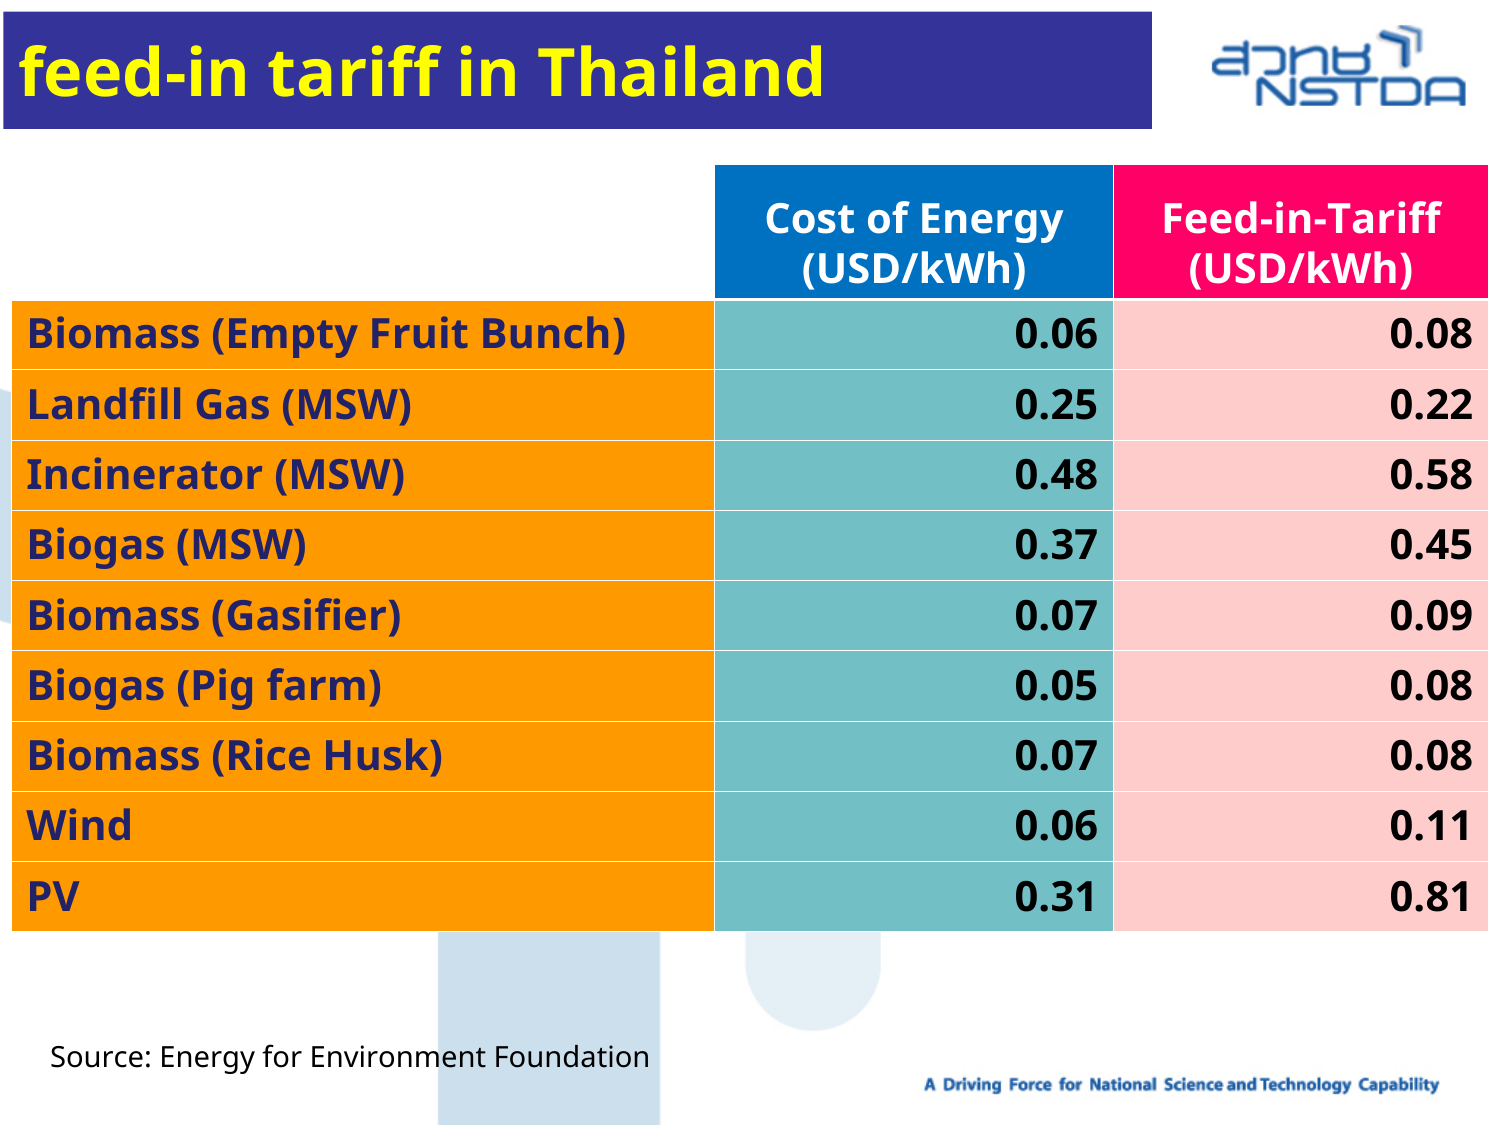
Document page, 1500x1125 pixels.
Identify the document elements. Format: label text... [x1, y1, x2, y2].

table_cell 0.37 [715, 511, 1113, 580]
table_cell Incinerator (MSW) [12, 441, 714, 510]
table_cell Landfill Gas (MSW) [12, 370, 714, 440]
table_cell 0.05 [715, 651, 1113, 721]
table_cell Biomass (Rice Husk) [12, 722, 714, 791]
table_cell 0.48 [715, 441, 1113, 510]
table_cell PV [12, 862, 714, 931]
table_cell 0.11 [1114, 792, 1488, 861]
table_cell Wind [12, 792, 714, 861]
table_cell 0.07 [715, 722, 1113, 791]
table_cell 0.45 [1114, 511, 1488, 580]
table_cell 0.81 [1114, 862, 1488, 931]
table_cell Biogas (Pig farm) [12, 651, 714, 721]
table_header Feed-in-Tariff (USD/kWh) [1114, 165, 1488, 298]
table_cell 0.06 [715, 301, 1113, 369]
table_cell 0.58 [1114, 441, 1488, 510]
table_header Cost of Energy (USD/kWh) [715, 165, 1113, 298]
text_box Source: Energy for Environment Foundation [35, 996, 1372, 1082]
table_cell Biomass (Empty Fruit Bunch) [12, 301, 714, 369]
table_header [12, 165, 714, 298]
table_cell 0.09 [1114, 581, 1488, 650]
picture [0, 0, 1500, 1125]
table_cell 0.25 [715, 370, 1113, 440]
table_cell 0.31 [715, 862, 1113, 931]
table_cell 0.08 [1114, 722, 1488, 791]
table_cell 0.08 [1114, 301, 1488, 369]
table_cell 0.07 [715, 581, 1113, 650]
table_cell 0.22 [1114, 370, 1488, 440]
table_cell Biogas (MSW) [12, 511, 714, 580]
table_cell 0.06 [715, 792, 1113, 861]
table_cell Biomass (Gasifier) [12, 581, 714, 650]
title feed-in tariff in Thailand [3, 11, 1152, 129]
table_cell 0.08 [1114, 651, 1488, 721]
